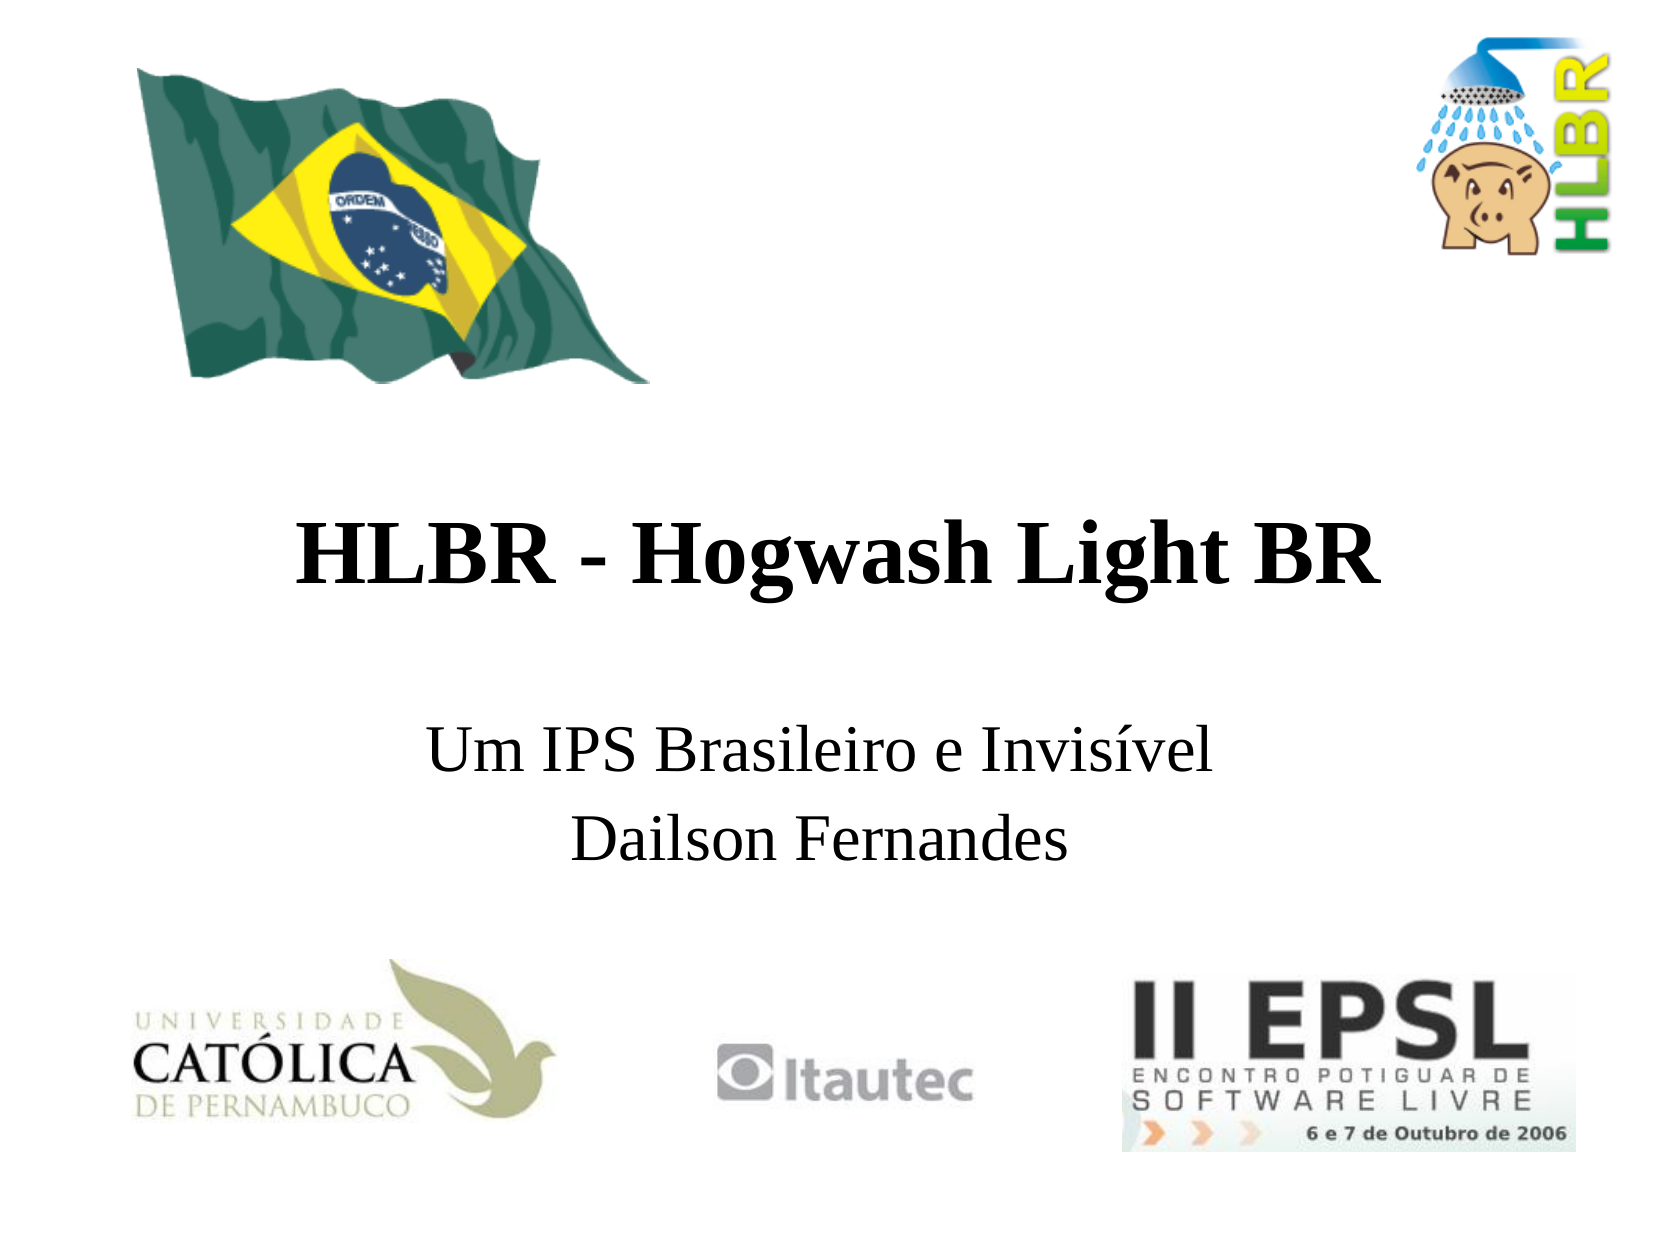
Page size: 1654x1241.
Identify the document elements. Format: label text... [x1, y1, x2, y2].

picture [1122, 974, 1576, 1152]
picture [137, 68, 650, 384]
picture [1416, 37, 1612, 260]
title HLBR - Hogwash Light BR [201, 428, 1477, 680]
picture [131, 959, 562, 1123]
picture [713, 1033, 981, 1117]
text_box Um IPS Brasileiro e Invisível Dailson Fernandes [295, 705, 1346, 894]
